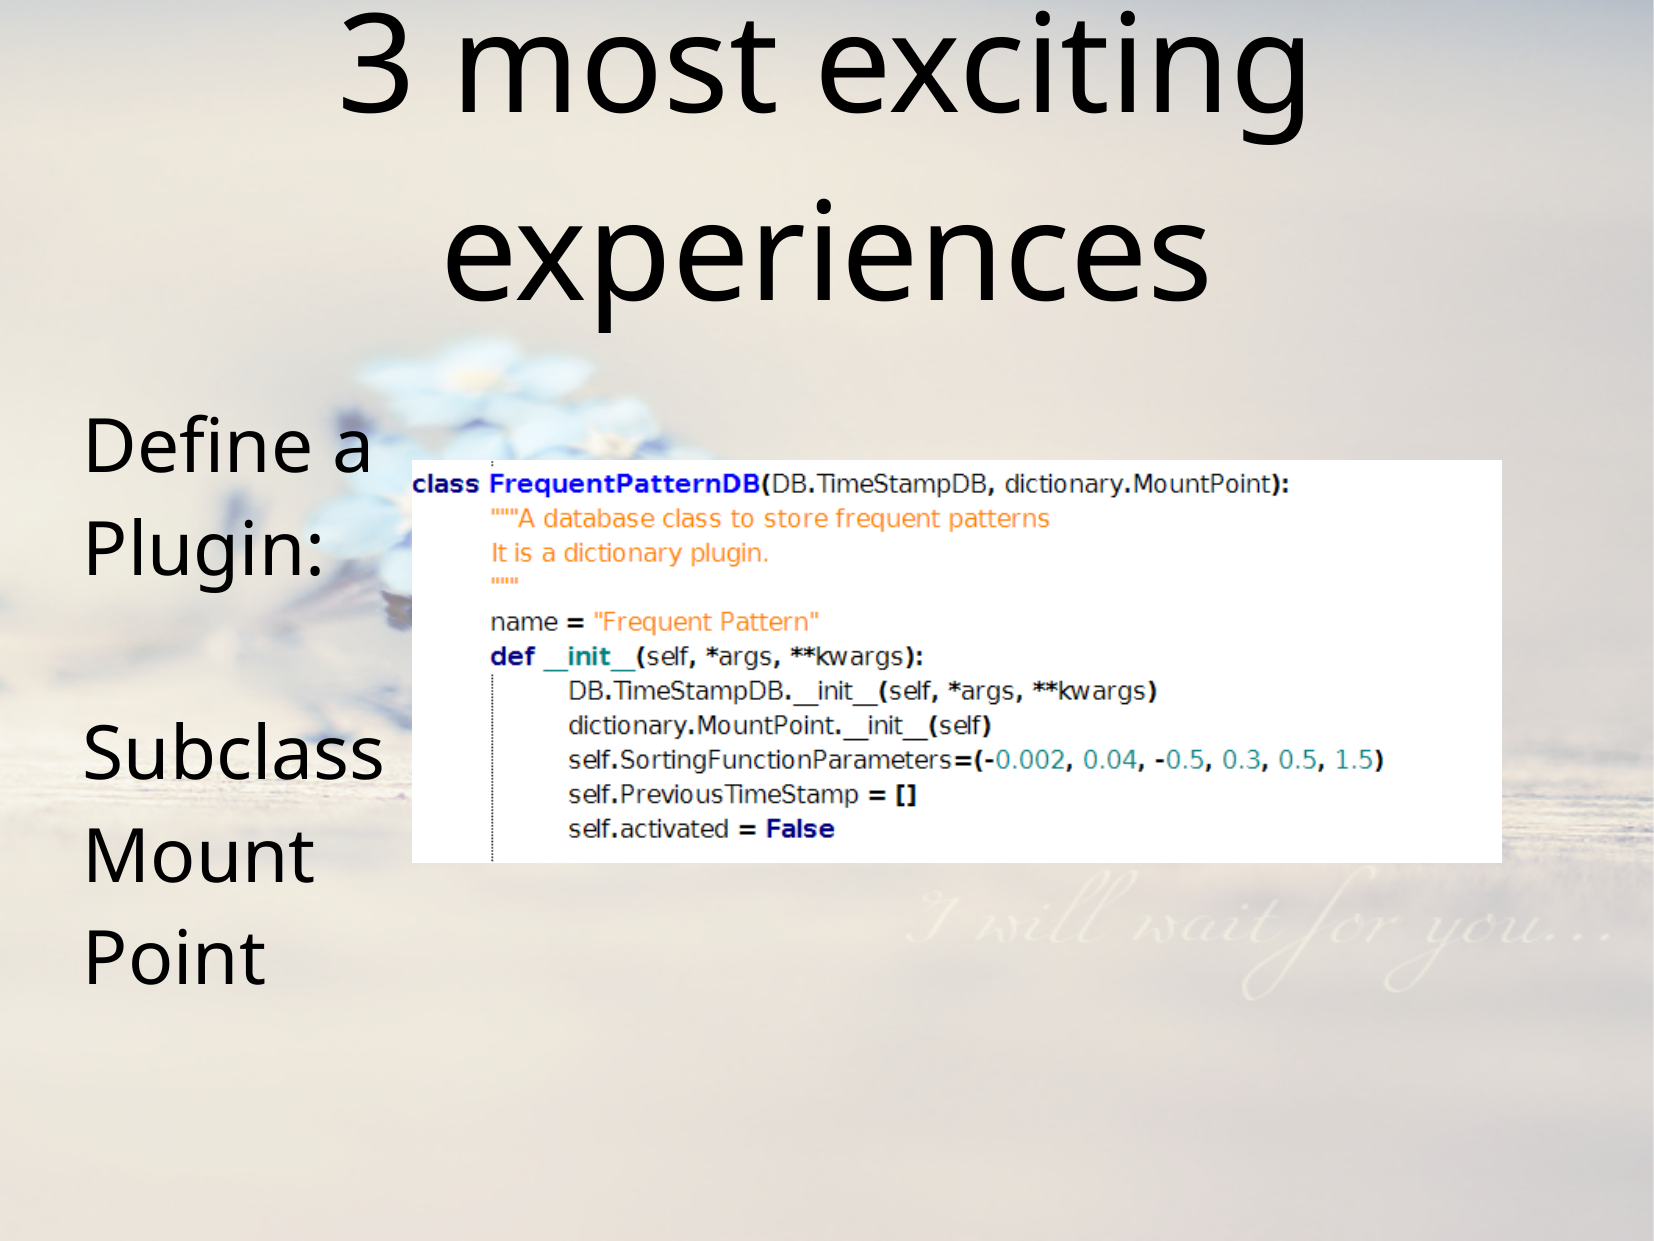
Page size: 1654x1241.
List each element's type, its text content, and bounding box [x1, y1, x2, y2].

picture [0, 0, 1654, 1241]
text_box Define a Plugin: Subclass Mount Point [82, 297, 1571, 1102]
title 3 most exciting experiences [82, 56, 1571, 250]
